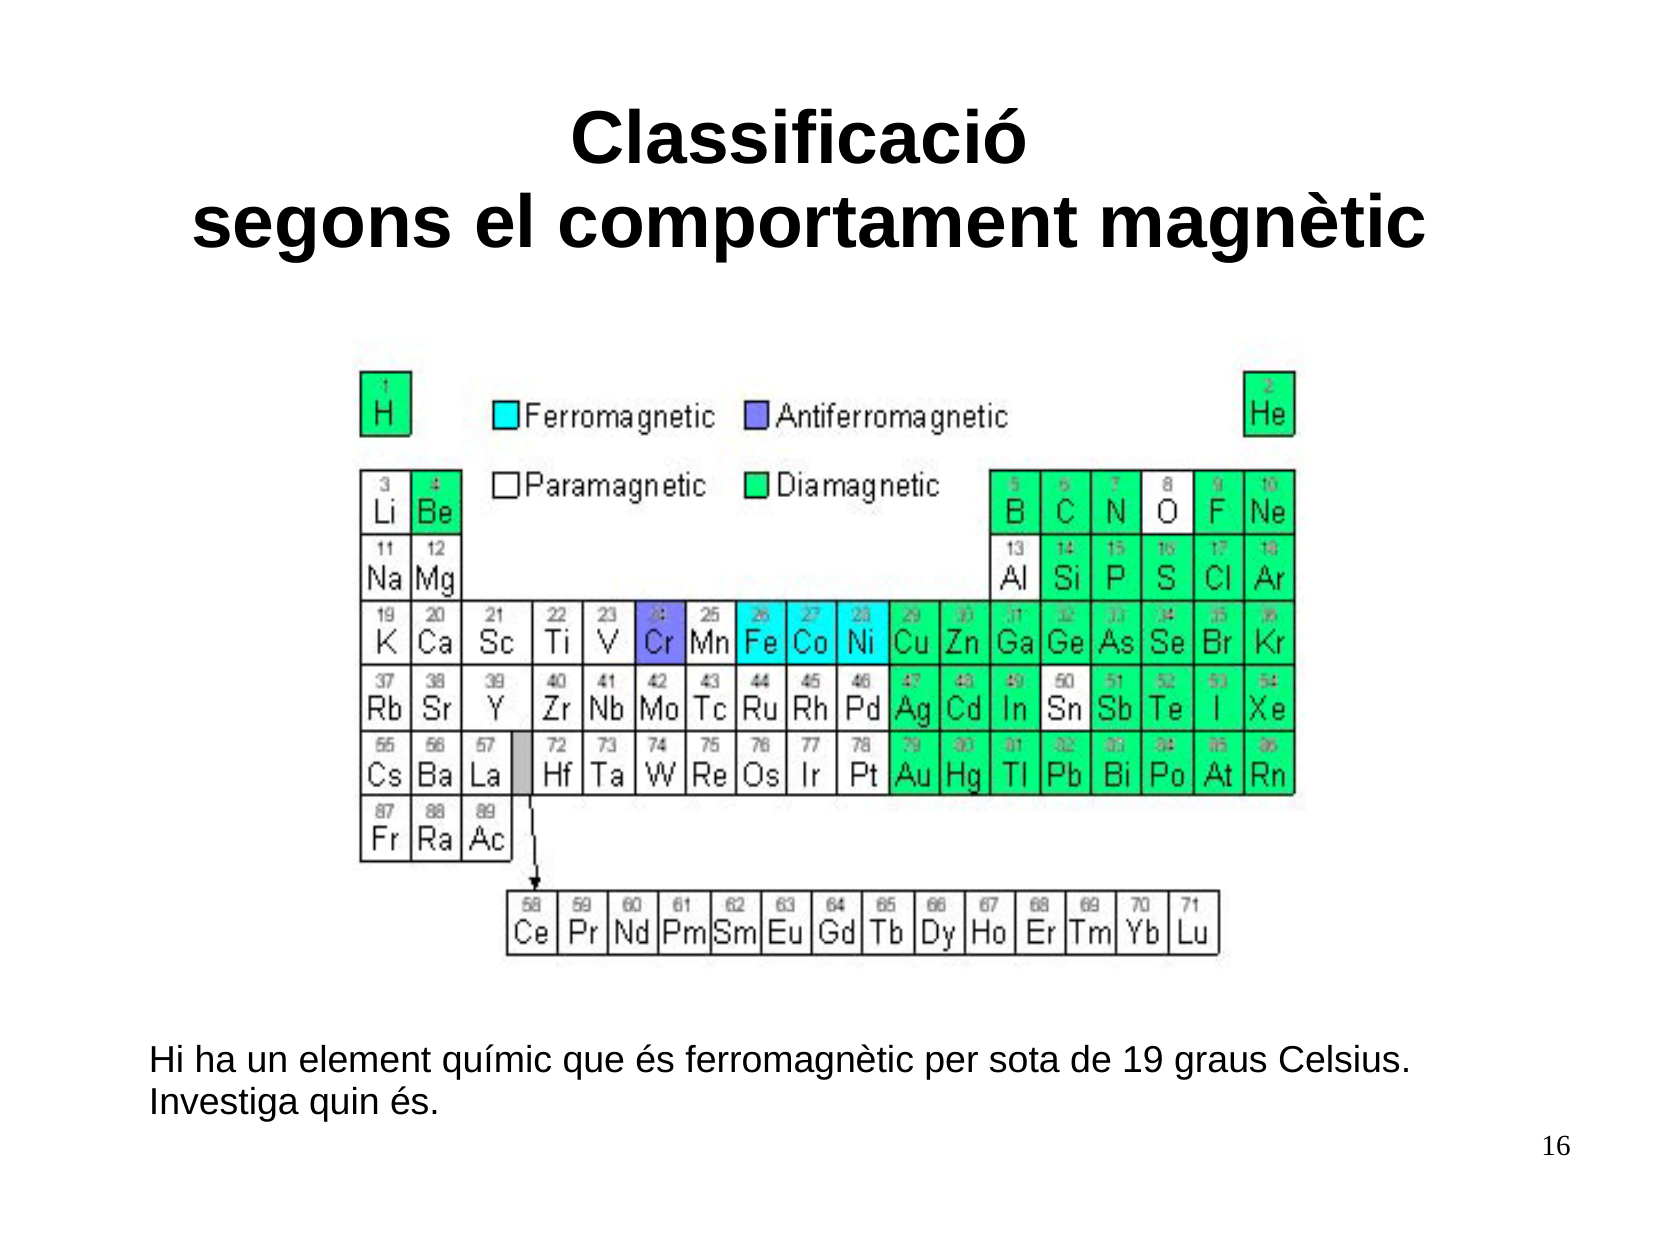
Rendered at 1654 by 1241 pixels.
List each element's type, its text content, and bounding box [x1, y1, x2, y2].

text_box Classificació segons el comportament magnètic [91, 88, 1529, 272]
picture [303, 288, 1349, 1001]
text_box Hi ha un element químic que és ferromagnètic per sota de 19 graus Celsius. Investiga quin és. [134, 1030, 1464, 1130]
